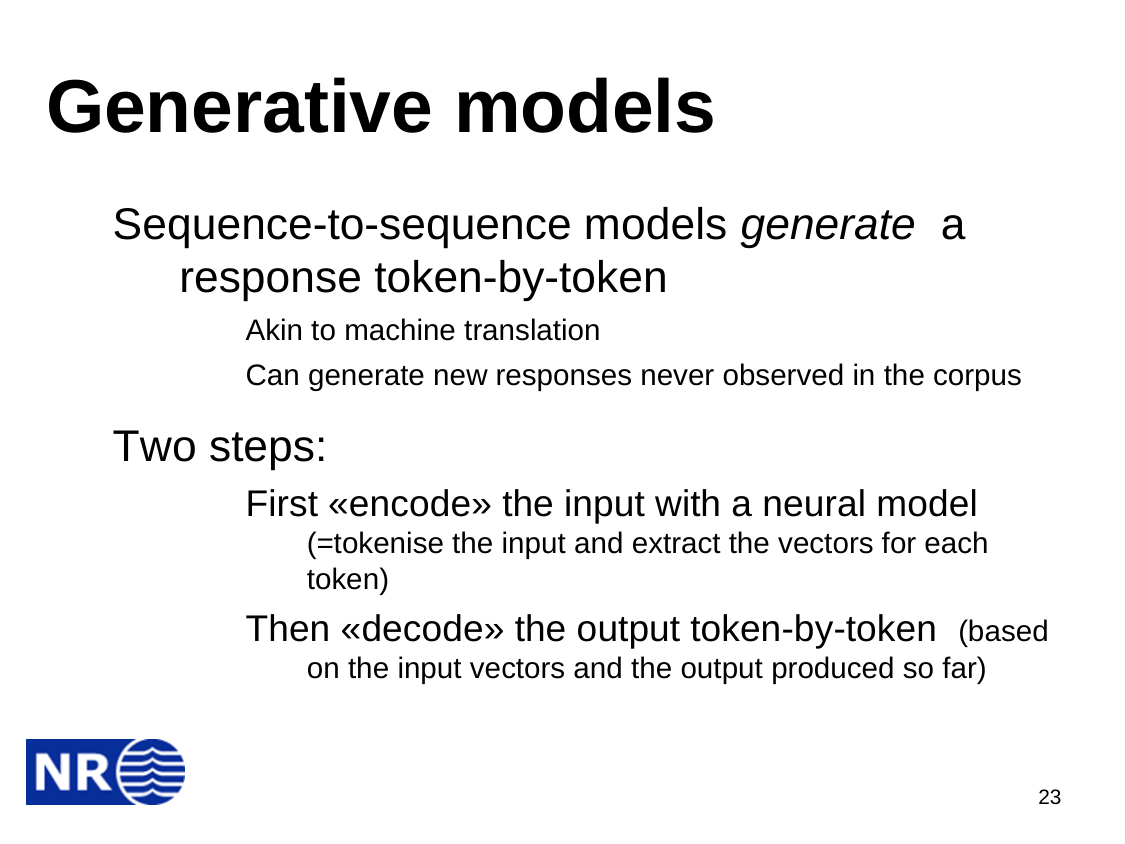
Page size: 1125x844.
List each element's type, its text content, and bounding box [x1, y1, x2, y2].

list Sequence-to-sequence models generate a response token-by-token Akin to machine translation Can generate new responses never observed in the corpus Two steps: First «encode» the input with a neural model (=tokenise the input and extract the vectors for each token) Then «decode» the output token-by-token (based on the input vectors and the output produced so far) [30, 187, 1095, 694]
title Generative models [30, 32, 1095, 157]
text_box [1023, 776, 1095, 811]
